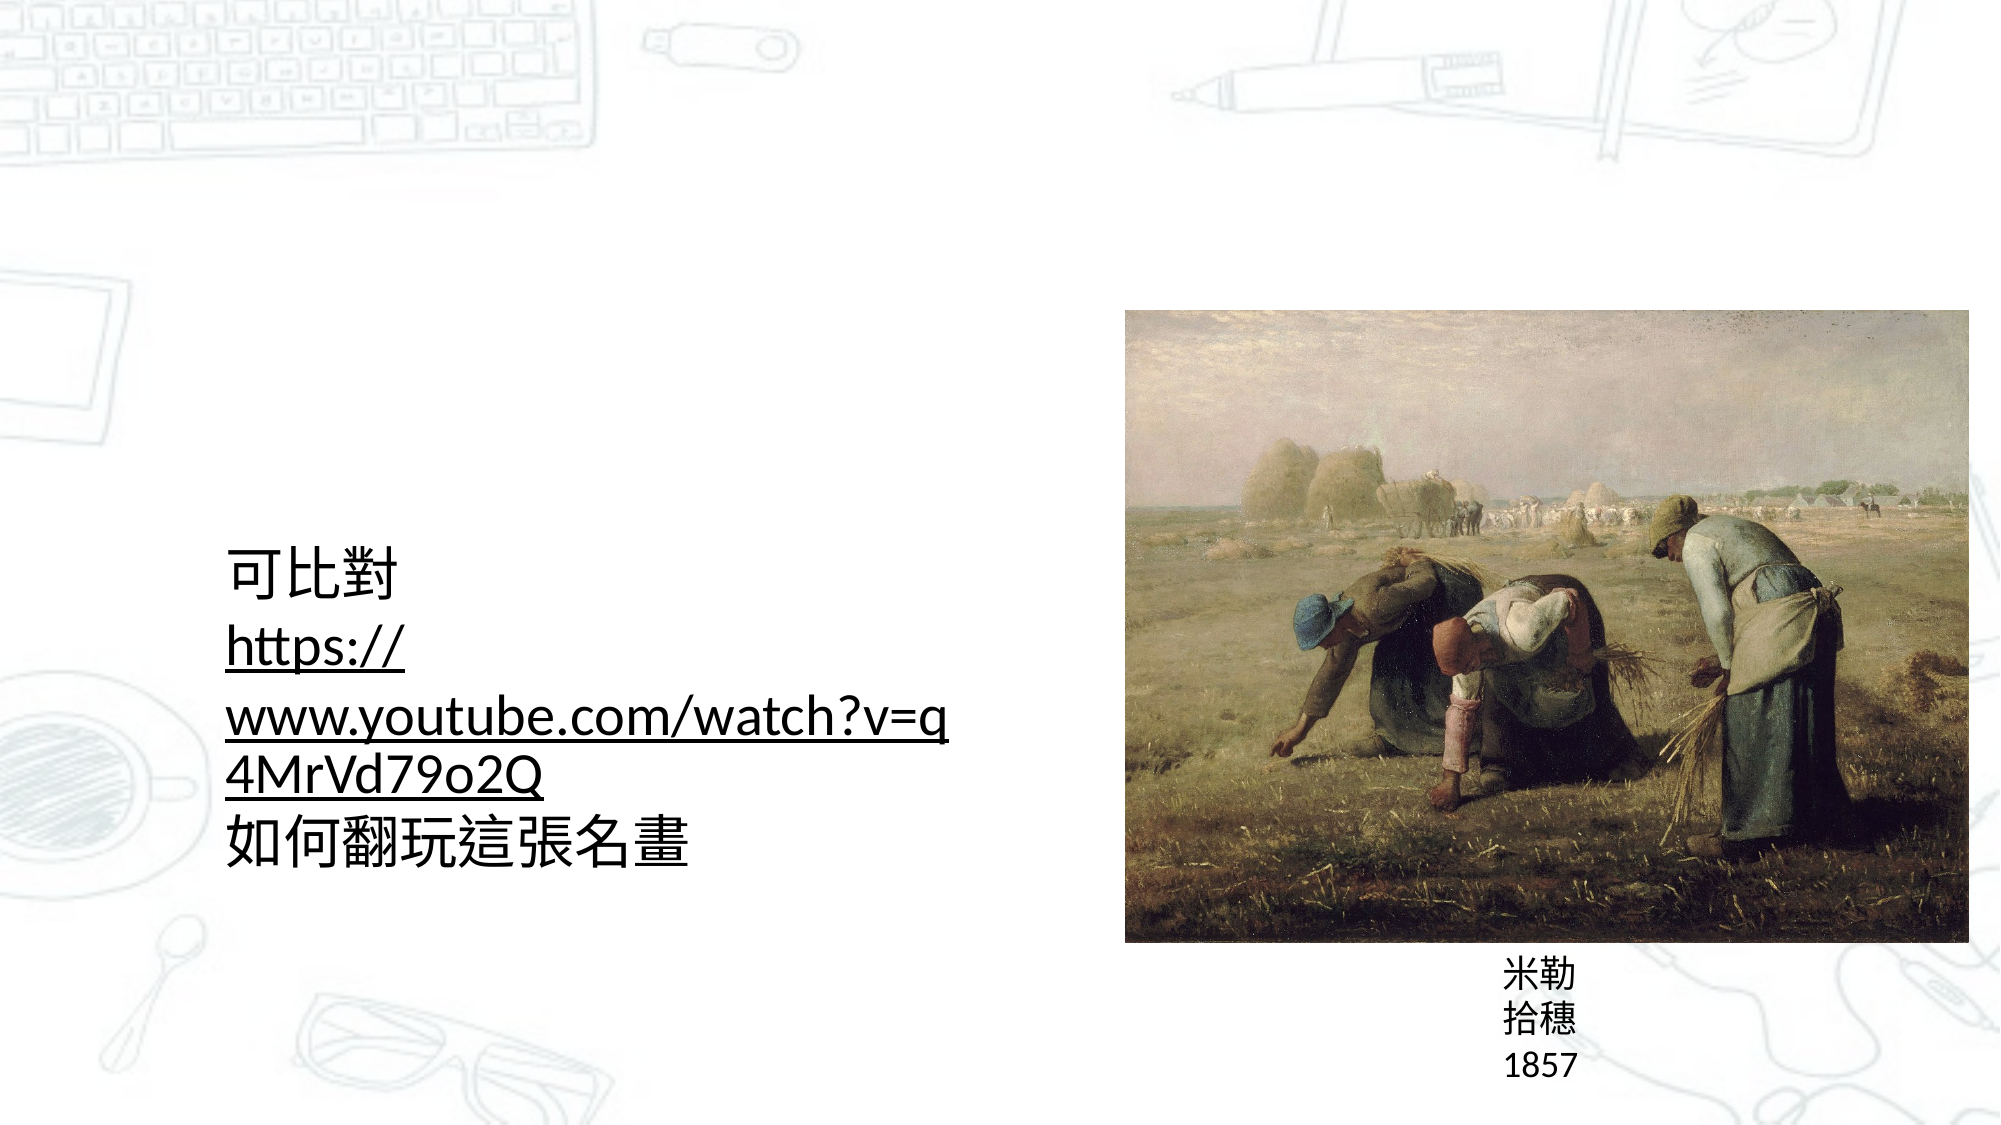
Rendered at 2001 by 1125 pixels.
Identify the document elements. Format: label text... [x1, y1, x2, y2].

picture [1125, 310, 1969, 943]
text_box 可比對 https://www.youtube.com/watch?v=q4MrVd79o2Q 如何翻玩這張名畫 [210, 529, 982, 869]
text_box 米勒 拾穗 1857 [1488, 942, 1601, 1092]
